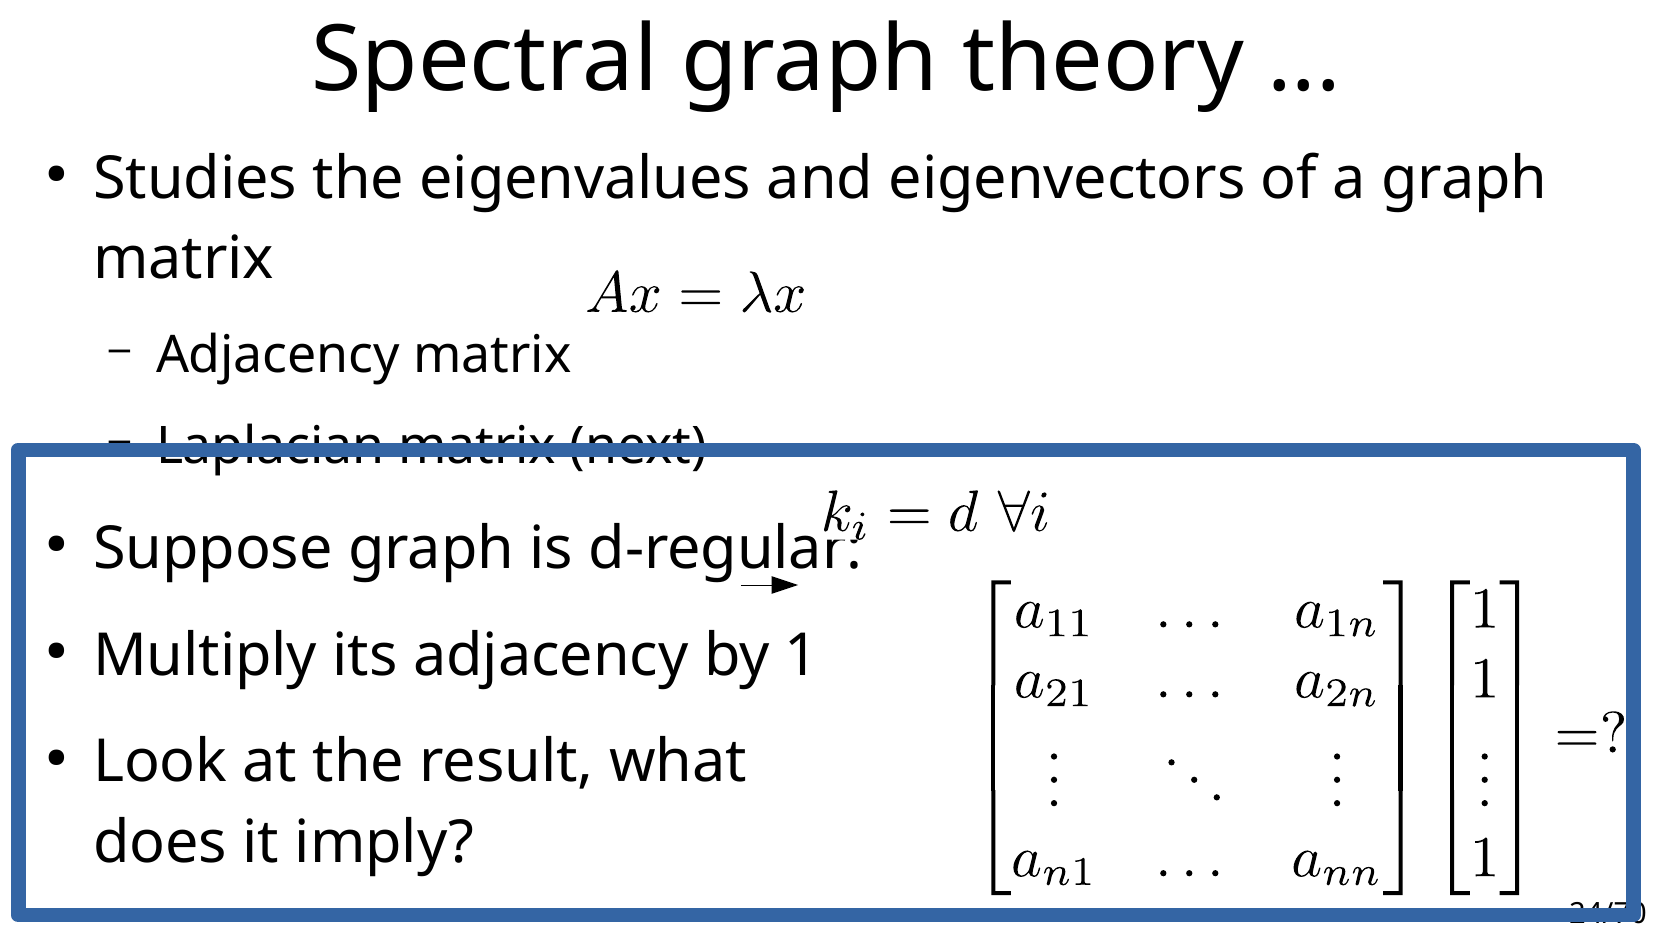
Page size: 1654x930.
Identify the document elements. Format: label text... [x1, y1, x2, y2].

list Studies the eigenvalues and eigenvectors of a graph matrix Adjacency matrix Laplacian matrix (next) Suppose graph is d-regular: Multiply its adjacency by 1 Look at the result, what does it imply? [30, 457, 1621, 886]
text_box [972, 580, 1626, 896]
text_box [820, 490, 1051, 541]
title Spectral graph theory ... [82, 0, 1571, 120]
list Studies the eigenvalues and eigenvectors of a graph matrix Adjacency matrix Laplacian matrix (next) Suppose graph is d-regular: Multiply its adjacency by 1 Look at the result, what does it imply? [30, 134, 1621, 443]
text_box [585, 269, 807, 313]
